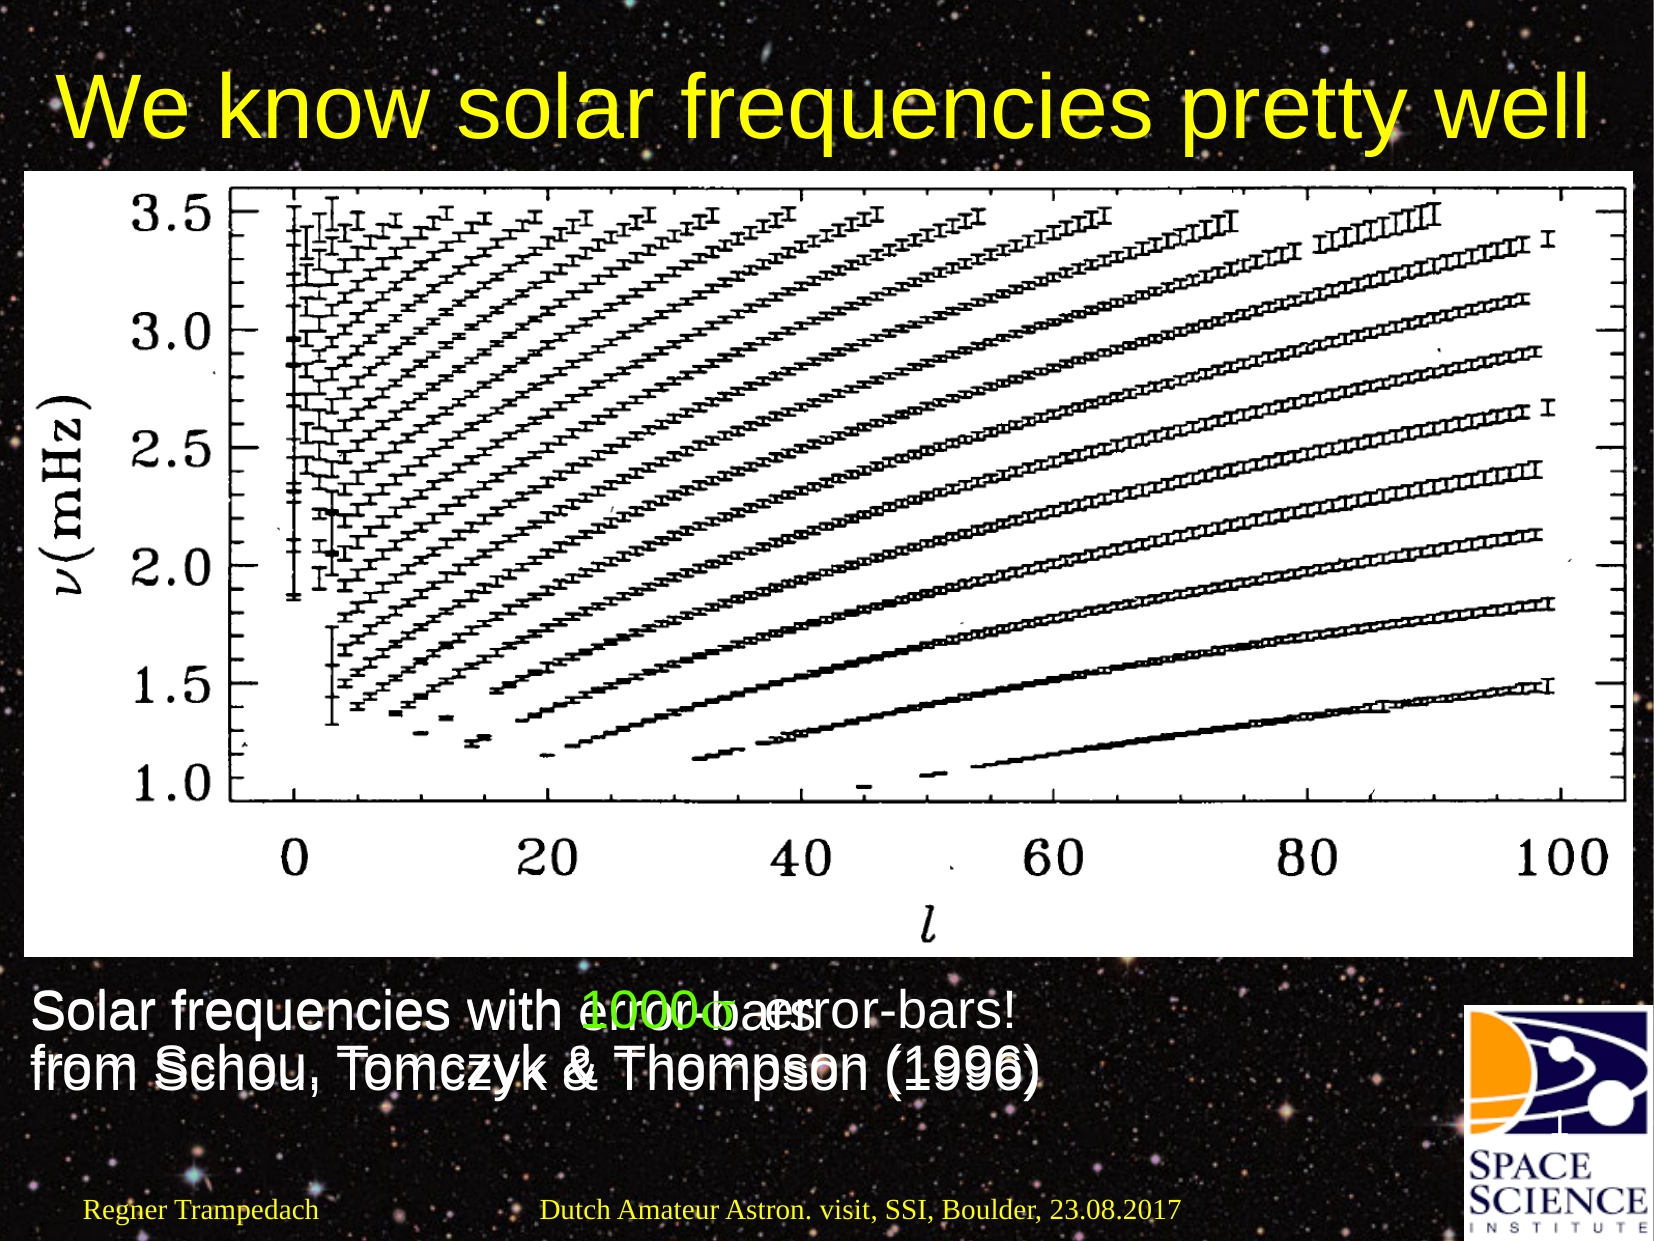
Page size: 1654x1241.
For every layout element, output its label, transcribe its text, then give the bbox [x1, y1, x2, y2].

title Solar frequencies with 1000σ error-bars! from Schou, Tomczyk & Thompson (1996) [30, 943, 1636, 1136]
title We know solar frequencies pretty well [30, 2, 1621, 171]
picture [0, 0, 1654, 1241]
